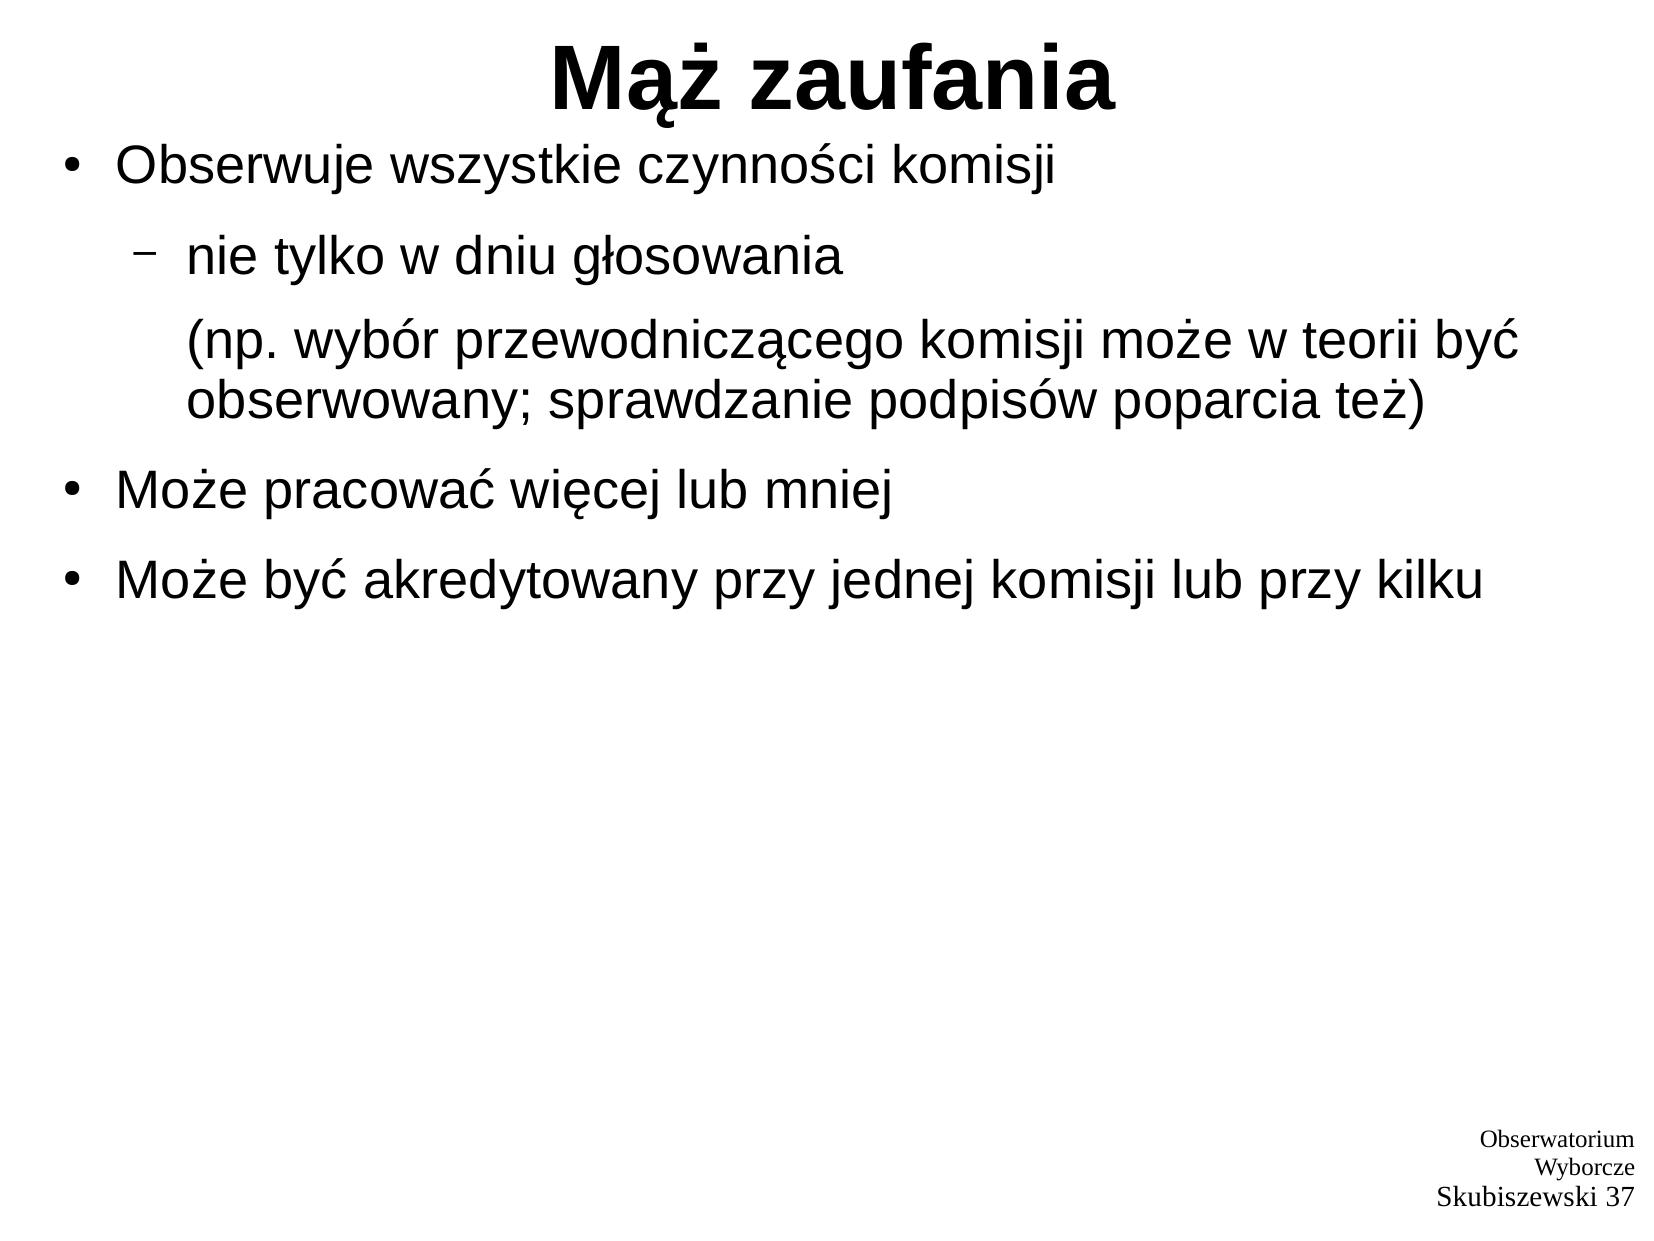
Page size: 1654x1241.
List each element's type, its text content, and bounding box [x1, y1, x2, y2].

list Obserwuje wszystkie czynności komisji nie tylko w dniu głosowania (np. wybór przewodniczącego komisji może w teorii być obserwowany; sprawdzanie podpisów poparcia też) Może pracować więcej lub mniej Może być akredytowany przy jednej komisji lub przy kilku [45, 135, 1621, 1186]
title Mąż zaufania [88, 26, 1577, 135]
